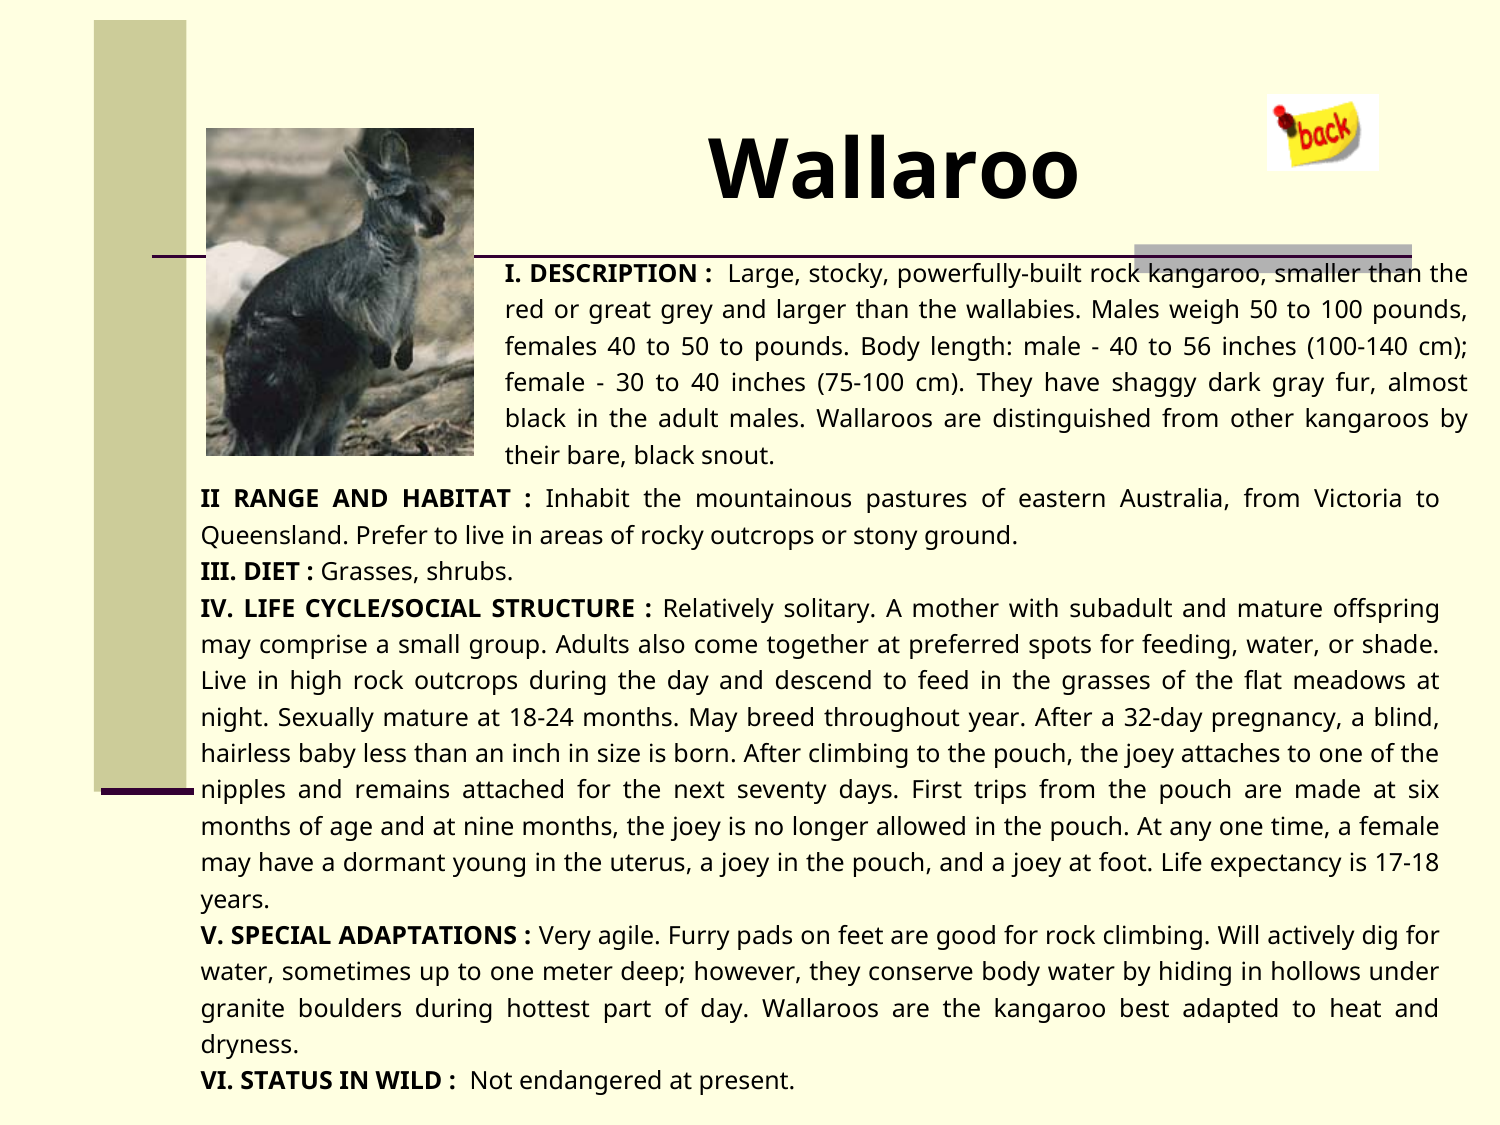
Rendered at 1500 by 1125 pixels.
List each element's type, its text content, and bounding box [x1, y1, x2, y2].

text_box II RANGE AND HABITAT : Inhabit the mountainous pastures of eastern Australia, from Victoria to Queensland. Prefer to live in areas of rocky outcrops or stony ground. III. DIET : Grasses, shrubs. IV. LIFE CYCLE/SOCIAL STRUCTURE : Relatively solitary. A mother with subadult and mature offspring may comprise a small group. Adults also come together at preferred spots for feeding, water, or shade. Live in high rock outcrops during the day and descend to feed in the grasses of the flat meadows at night. Sexually mature at 18-24 months. May breed throughout year. After a 32-day pregnancy, a blind, hairless baby less than an inch in size is born. After climbing to the pouch, the joey attaches to one of the nipples and remains attached for the next seventy days. First trips from the pouch are made at six months of age and at nine months, the joey is no longer allowed in the pouch. At any one time, a female may have a dormant young in the uterus, a joey in the pouch, and a joey at foot. Life expectancy is 17-18 years. V. SPECIAL ADAPTATIONS : Very agile. Furry pads on feet are good for rock climbing. Will actively dig for water, sometimes up to one meter deep; however, they conserve body water by hiding in hollows under granite boulders during hottest part of day. Wallaroos are the kangaroo best adapted to heat and dryness. VI. STATUS IN WILD : Not endangered at present. [200, 478, 1442, 1125]
picture [1267, 94, 1379, 171]
text_box Wallaroo [708, 101, 1092, 219]
picture [206, 128, 474, 456]
text_box I. DESCRIPTION : Large, stocky, powerfully-built rock kangaroo, smaller than the red or great grey and larger than the wallabies. Males weigh 50 to 100 pounds, females 40 to 50 to pounds. Body length: male - 40 to 56 inches (100-140 cm); female - 30 to 40 inches (75-100 cm). They have shaggy dark gray fur, almost black in the adult males. Wallaroos are distinguished from other kangaroos by their bare, black snout. [504, 253, 1470, 479]
